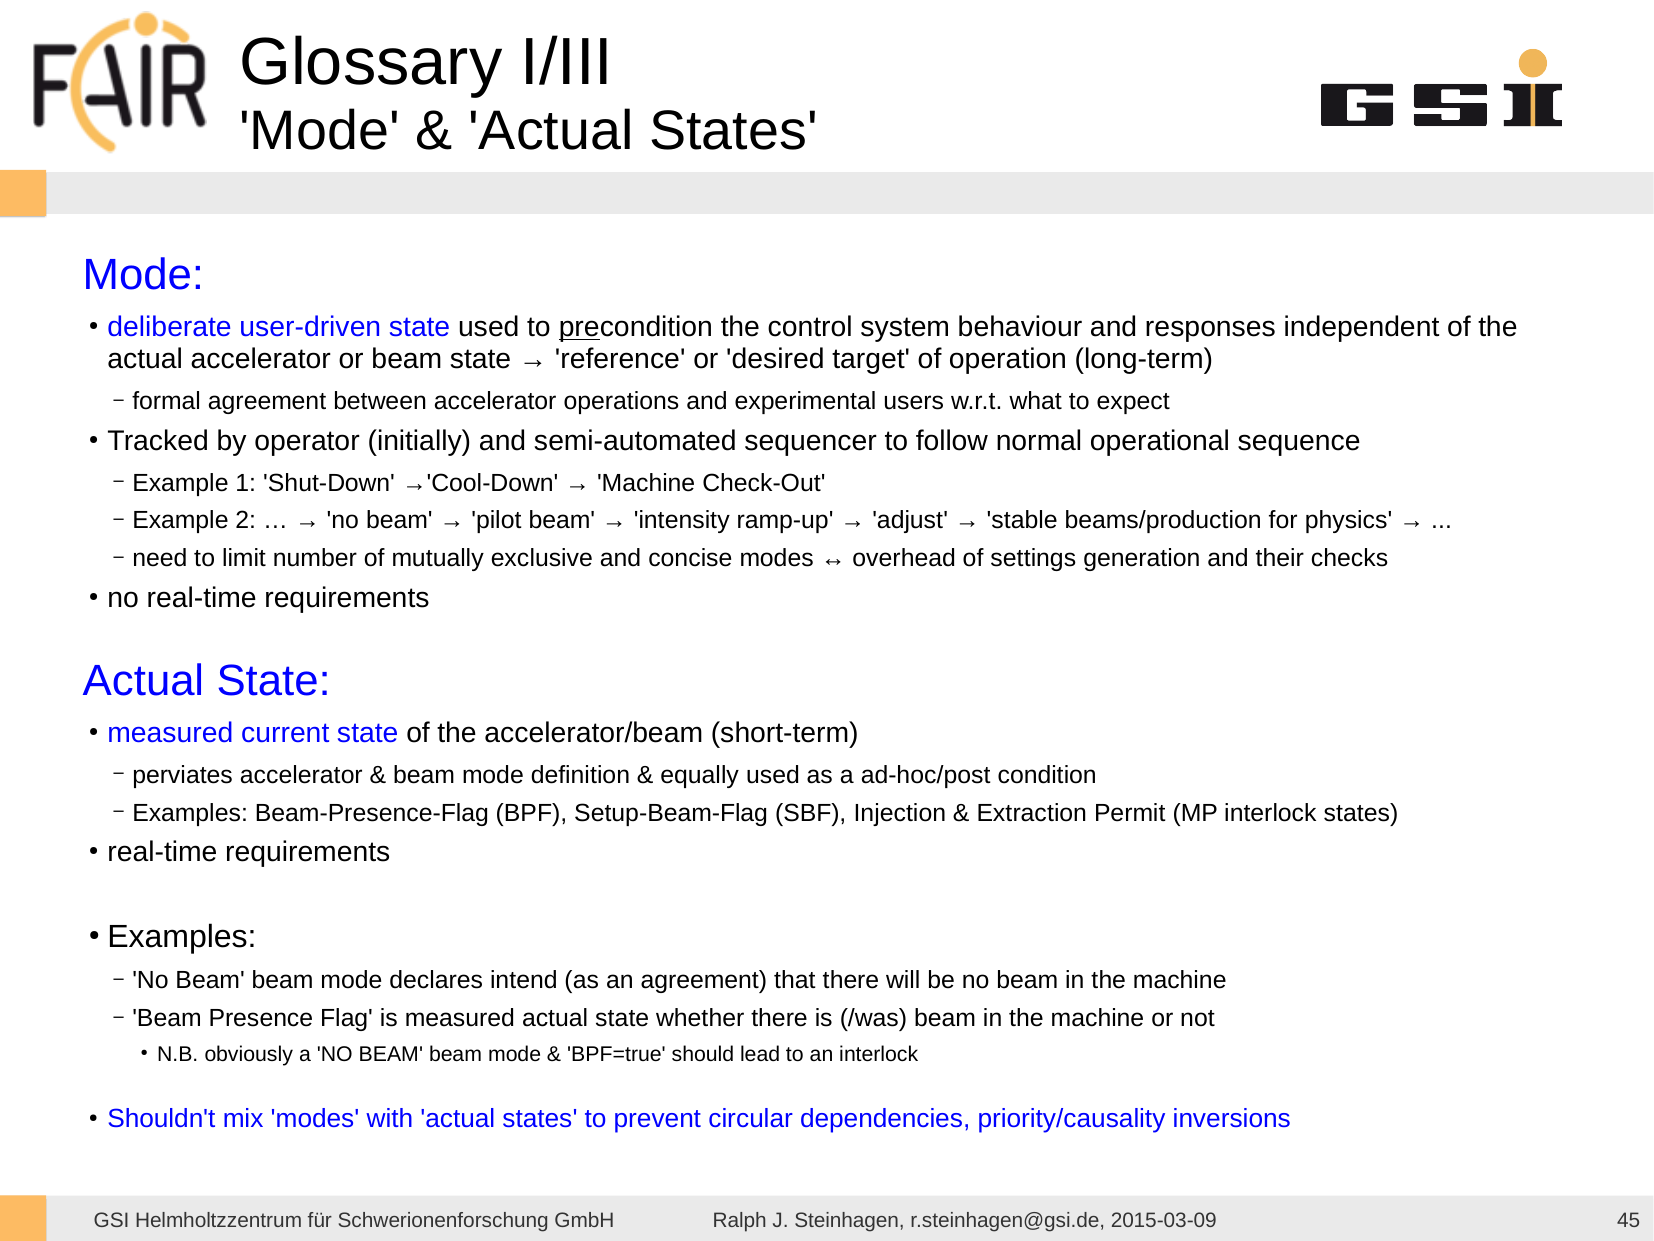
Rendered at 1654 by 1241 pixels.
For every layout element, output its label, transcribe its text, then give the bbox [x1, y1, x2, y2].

picture [1319, 46, 1564, 129]
title Glossary I/III 'Mode' & 'Actual States' [239, 16, 1223, 169]
list Mode: deliberate user-driven state used to precondition the control system behaviour and responses independent of the actual accelerator or beam state → 'reference' or 'desired target' of operation (long-term) formal agreement between accelerator operations and experimental users w.r.t. what to expect Tracked by operator (initially) and semi-automated sequencer to follow normal operational sequence Example 1: 'Shut-Down' →'Cool-Down' → 'Machine Check-Out' Example 2: … → 'no beam' → 'pilot beam' → 'intensity ramp-up' → 'adjust' → 'stable beams/production for physics' → ... need to limit number of mutually exclusive and concise modes ↔ overhead of settings generation and their checks no real-time requirements Actual State: measured current state of the accelerator/beam (short-term) perviates accelerator & beam mode definition & equally used as a ad-hoc/post condition Examples: Beam-Presence-Flag (BPF), Setup-Beam-Flag (SBF), Injection & Extraction Permit (MP interlock states) real-time requirements Examples: 'No Beam' beam mode declares intend (as an agreement) that there will be no beam in the machine 'Beam Presence Flag' is measured actual state whether there is (/was) beam in the machine or not N.B. obviously a 'NO BEAM' beam mode & 'BPF=true' should lead to an interlock Shouldn't mix 'modes' with 'actual states' to prevent circular dependencies, priority/causality inversions [82, 249, 1571, 1158]
picture [33, 10, 207, 155]
